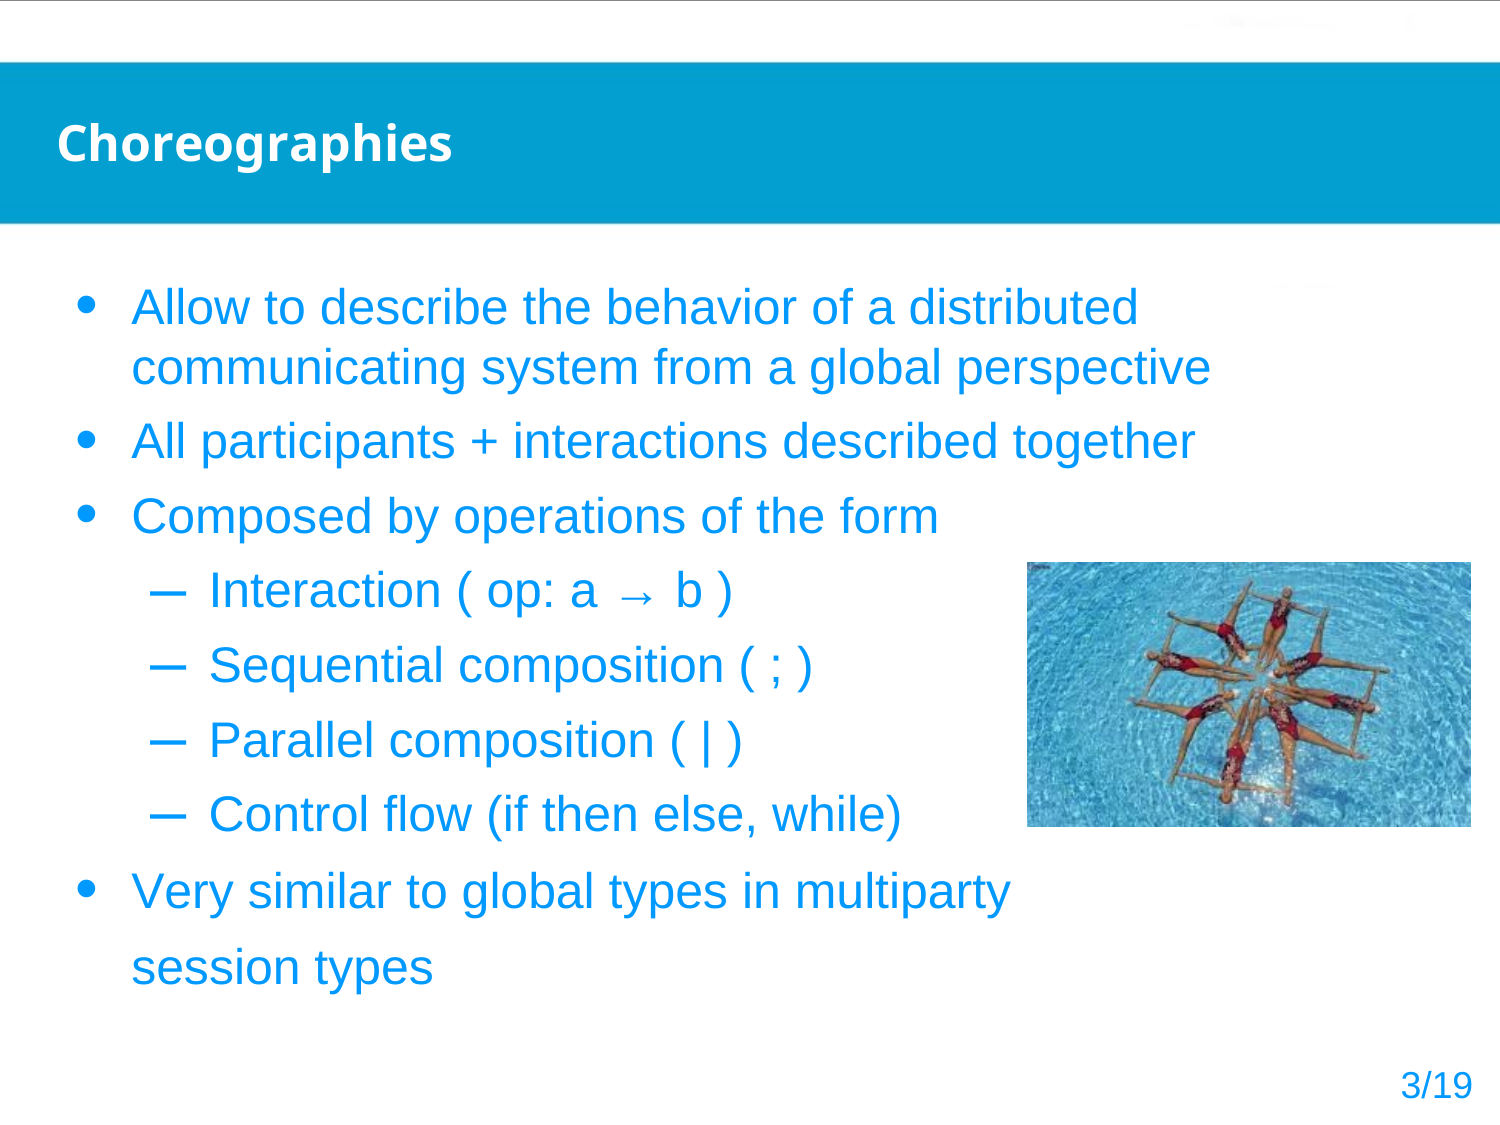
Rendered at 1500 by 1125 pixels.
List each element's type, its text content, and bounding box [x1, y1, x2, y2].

picture [0, 223, 1500, 1125]
list Allow to describe the behavior of a distributed communicating system from a global perspective All participants + interactions described together Composed by operations of the form Interaction ( op: a → b ) Sequential composition ( ; ) Parallel composition ( | ) Control flow (if then else, while) Very similar to global types in multiparty session types [75, 263, 1426, 1006]
list Choreographies [0, 61, 1267, 222]
picture [0, 0, 1500, 63]
